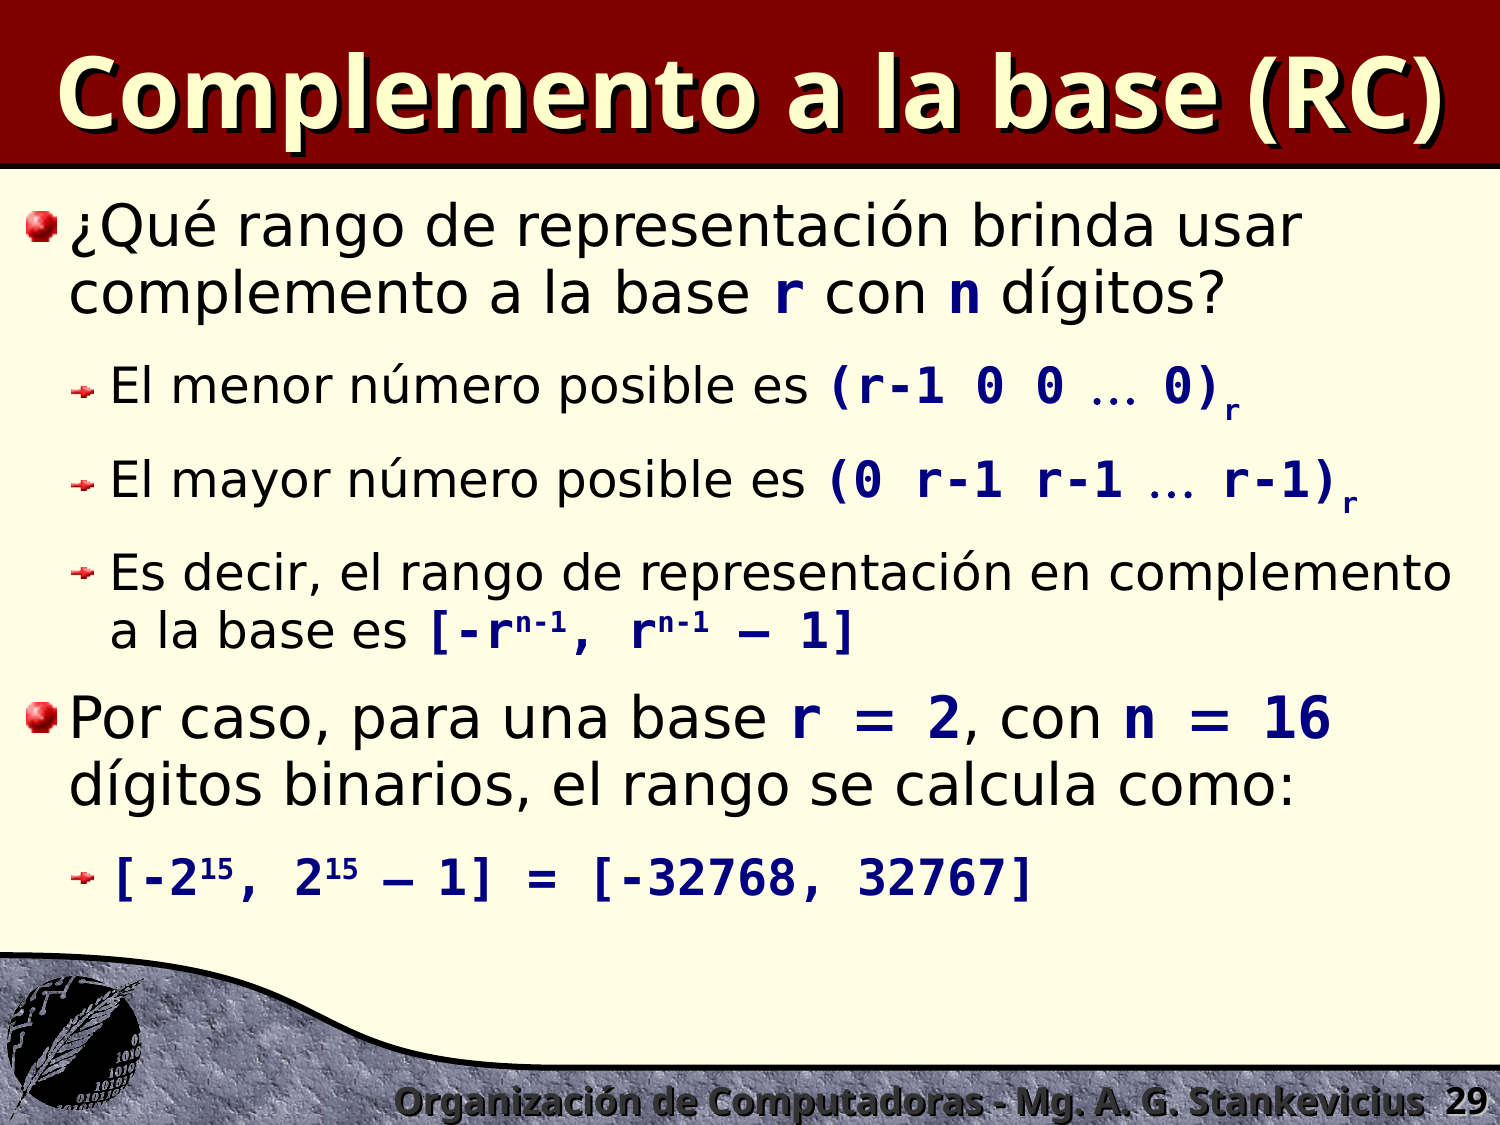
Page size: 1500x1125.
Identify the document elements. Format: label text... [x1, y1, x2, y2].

list ¿Qué rango de representación brinda usar complemento a la base r con n dígitos? El menor número posible es (r-1 0 0 … 0)r El mayor número posible es (0 r-1 r-1 … r-1)r Es decir, el rango de representación en complemento a la base es [-rn-1, rn-1 – 1] Por caso, para una base r = 2, con n = 16 dígitos binarios, el rango se calcula como: [-215, 215 – 1] = [-32768, 32767] [11, 192, 1486, 935]
picture [1058, 1100, 1065, 1110]
title Complemento a la base (RC) [15, 5, 1485, 160]
picture [0, 959, 1500, 1125]
picture [448, 1100, 455, 1110]
picture [802, 1100, 806, 1110]
